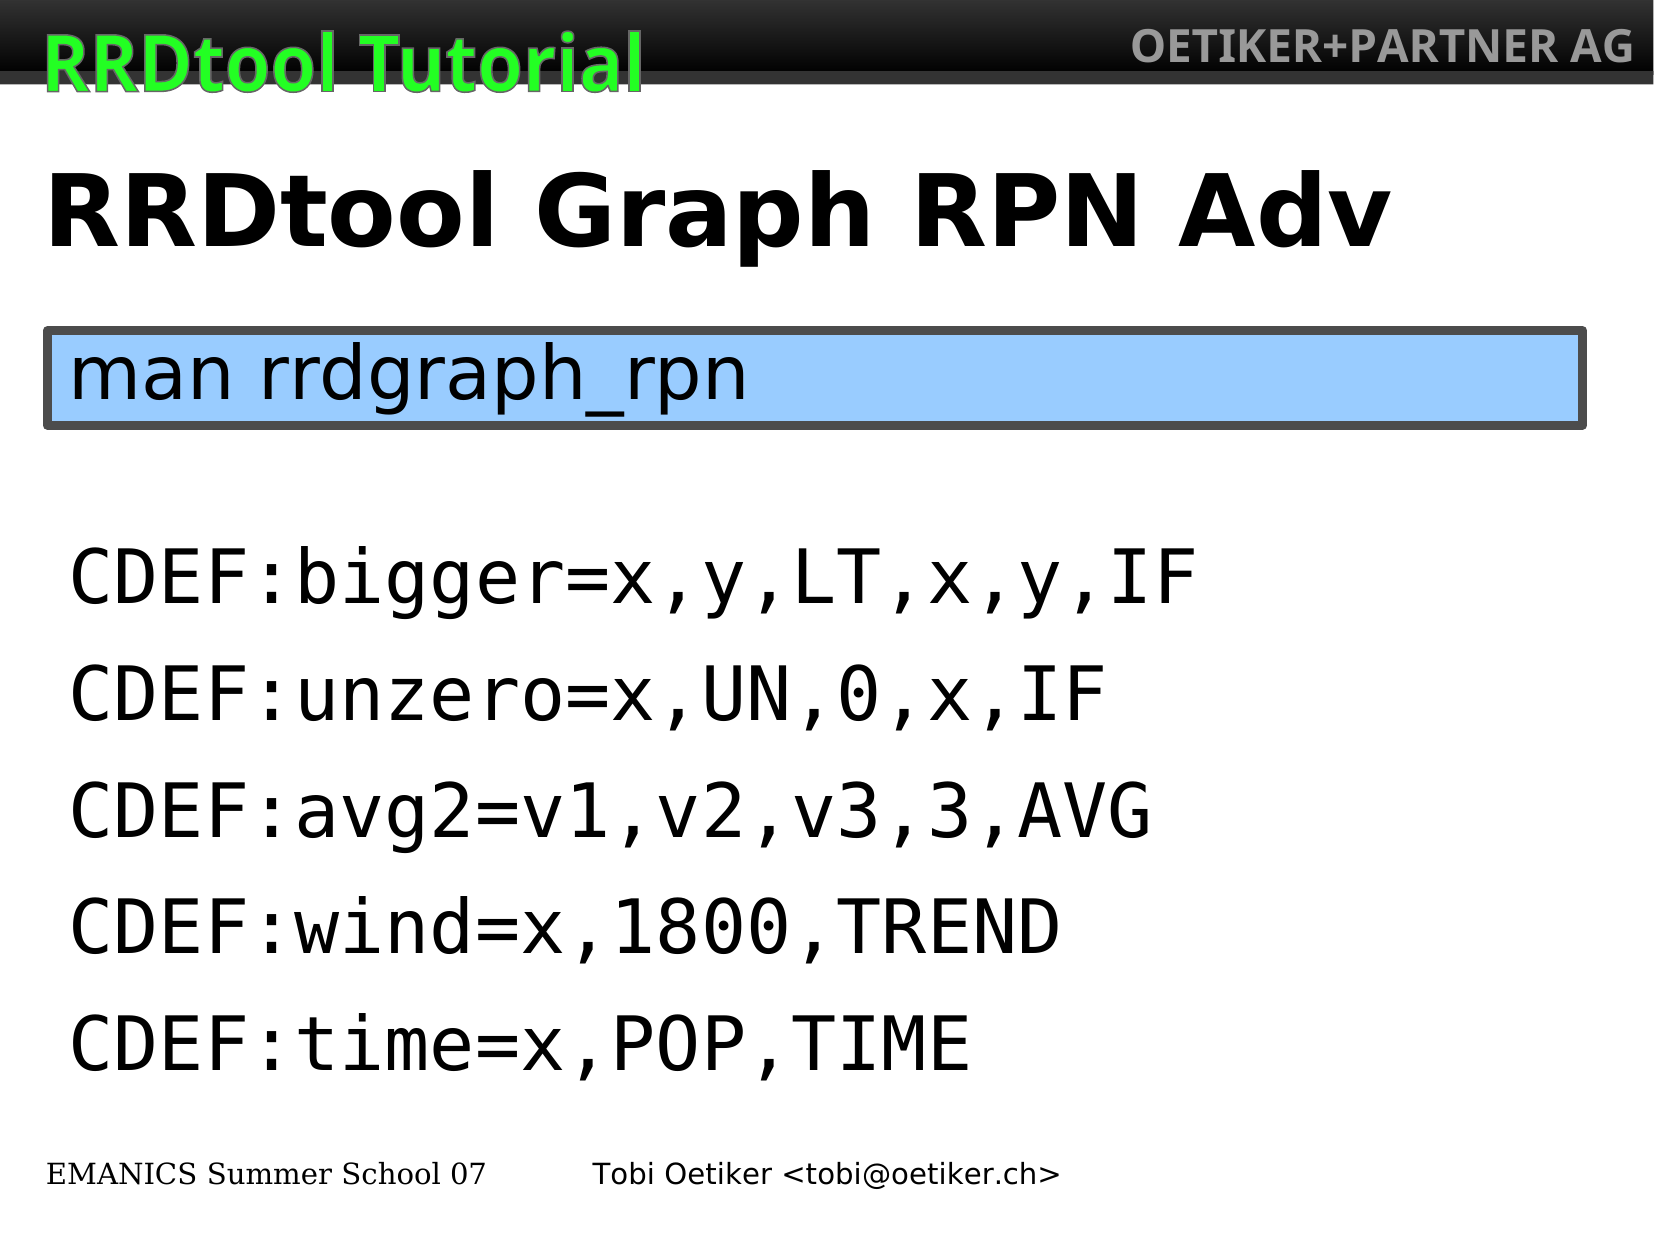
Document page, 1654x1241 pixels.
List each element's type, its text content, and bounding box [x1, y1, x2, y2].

title RRDtool Graph RPN Adv [43, 137, 1582, 287]
text_box [1571, 330, 1583, 426]
list man rrdgraph_rpn CDEF:bigger=x,y,LT,x,y,IF CDEF:unzero=x,UN,0,x,IF CDEF:avg2=v1,v2,v3,3,AVG CDEF:wind=x,1800,TREND CDEF:time=x,POP,TIME [50, 329, 1571, 1099]
